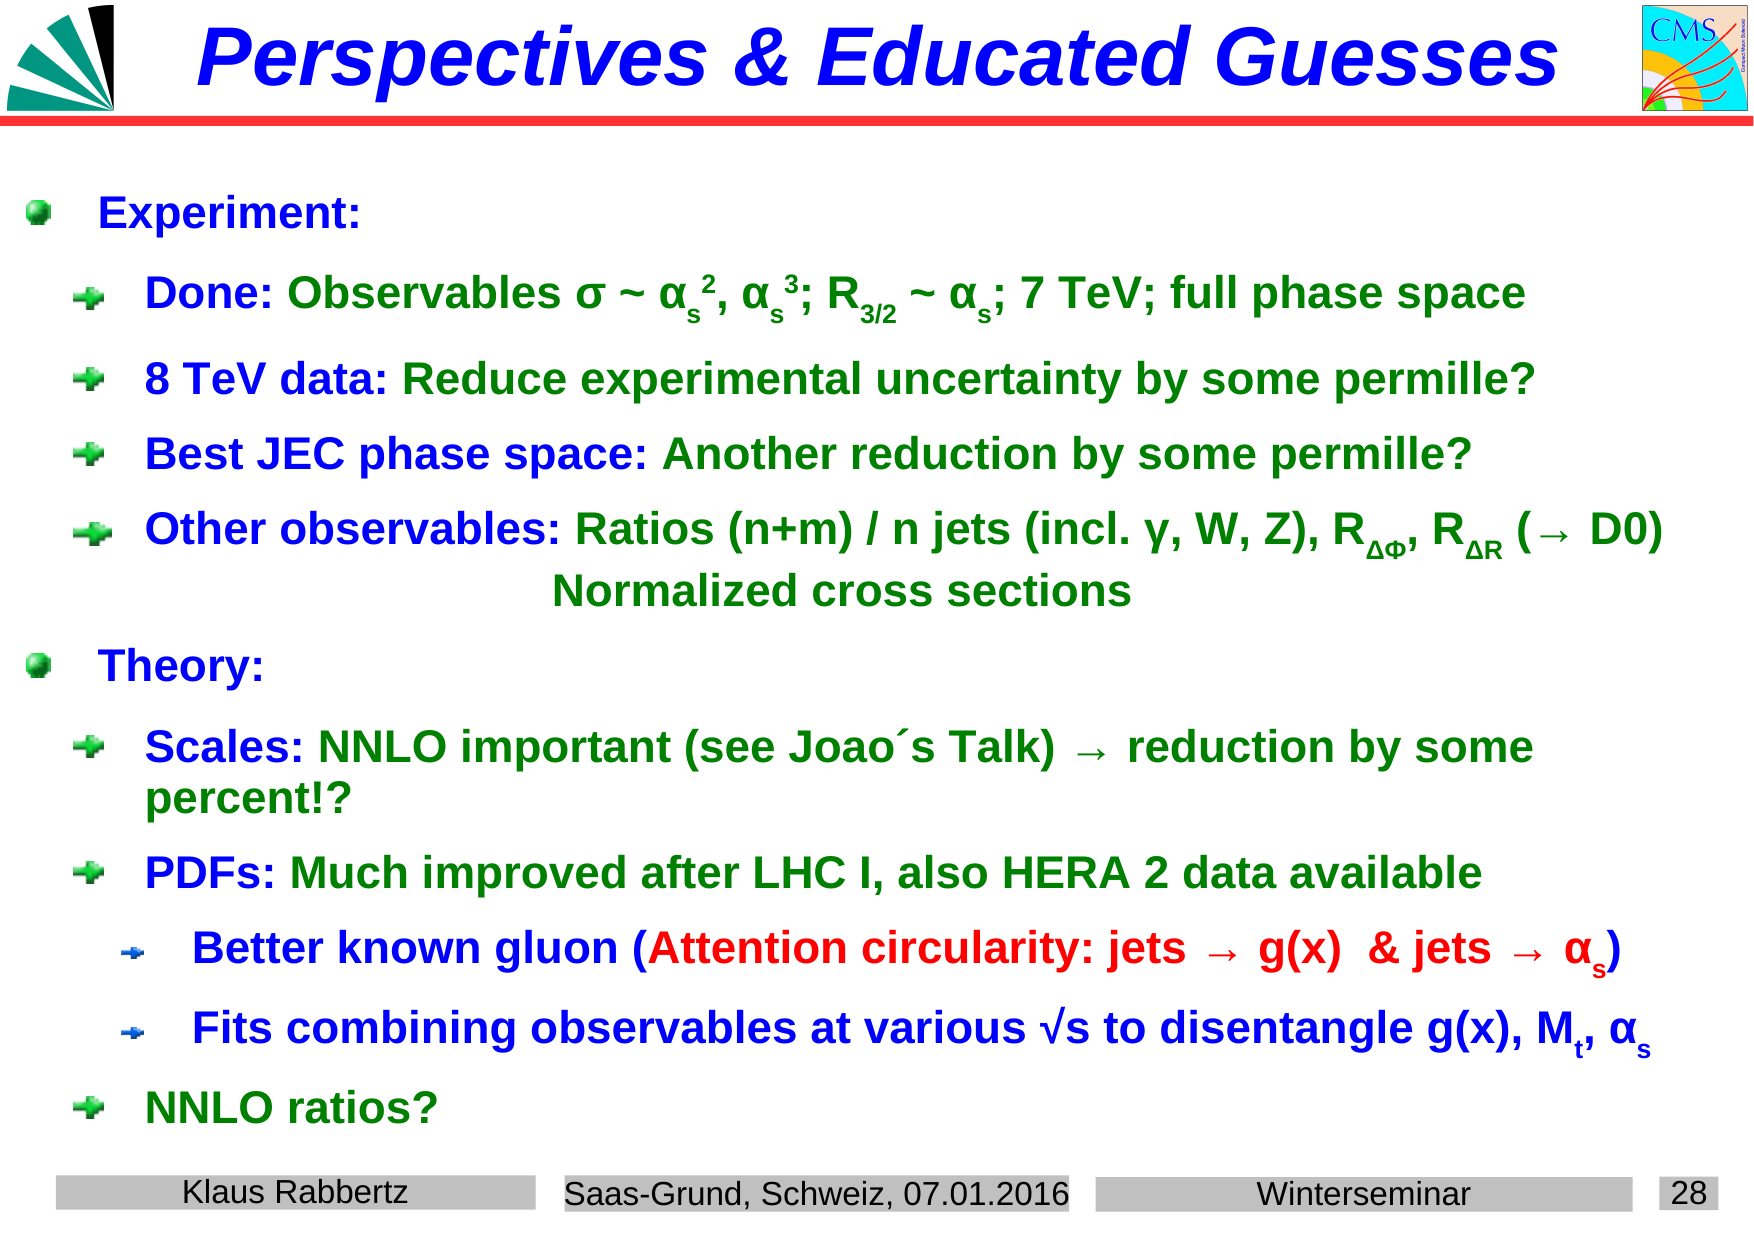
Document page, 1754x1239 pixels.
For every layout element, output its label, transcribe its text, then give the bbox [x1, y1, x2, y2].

list Experiment: Done: Observables σ ~ αs2, αs3; R3/2 ~ αs; 7 TeV; full phase space 8 TeV data: Reduce experimental uncertainty by some permille? Best JEC phase space: Another reduction by some permille? Other observables: Ratios (n+m) / n jets (incl. γ, W, Z), RΔΦ, RΔR (→ D0) Normalized cross sections Theory: Scales: NNLO important (see Joao´s Talk) → reduction by some percent!? PDFs: Much improved after LHC I, also HERA 2 data available Better known gluon (Attention circularity: jets → g(x) & jets → αs) Fits combining observables at various √s to disentangle g(x), Mt, αs NNLO ratios? [14, 186, 1754, 1082]
title Perspectives & Educated Guesses [129, 0, 1629, 114]
picture [7, 5, 114, 112]
picture [73, 1096, 104, 1119]
picture [1642, 5, 1748, 111]
